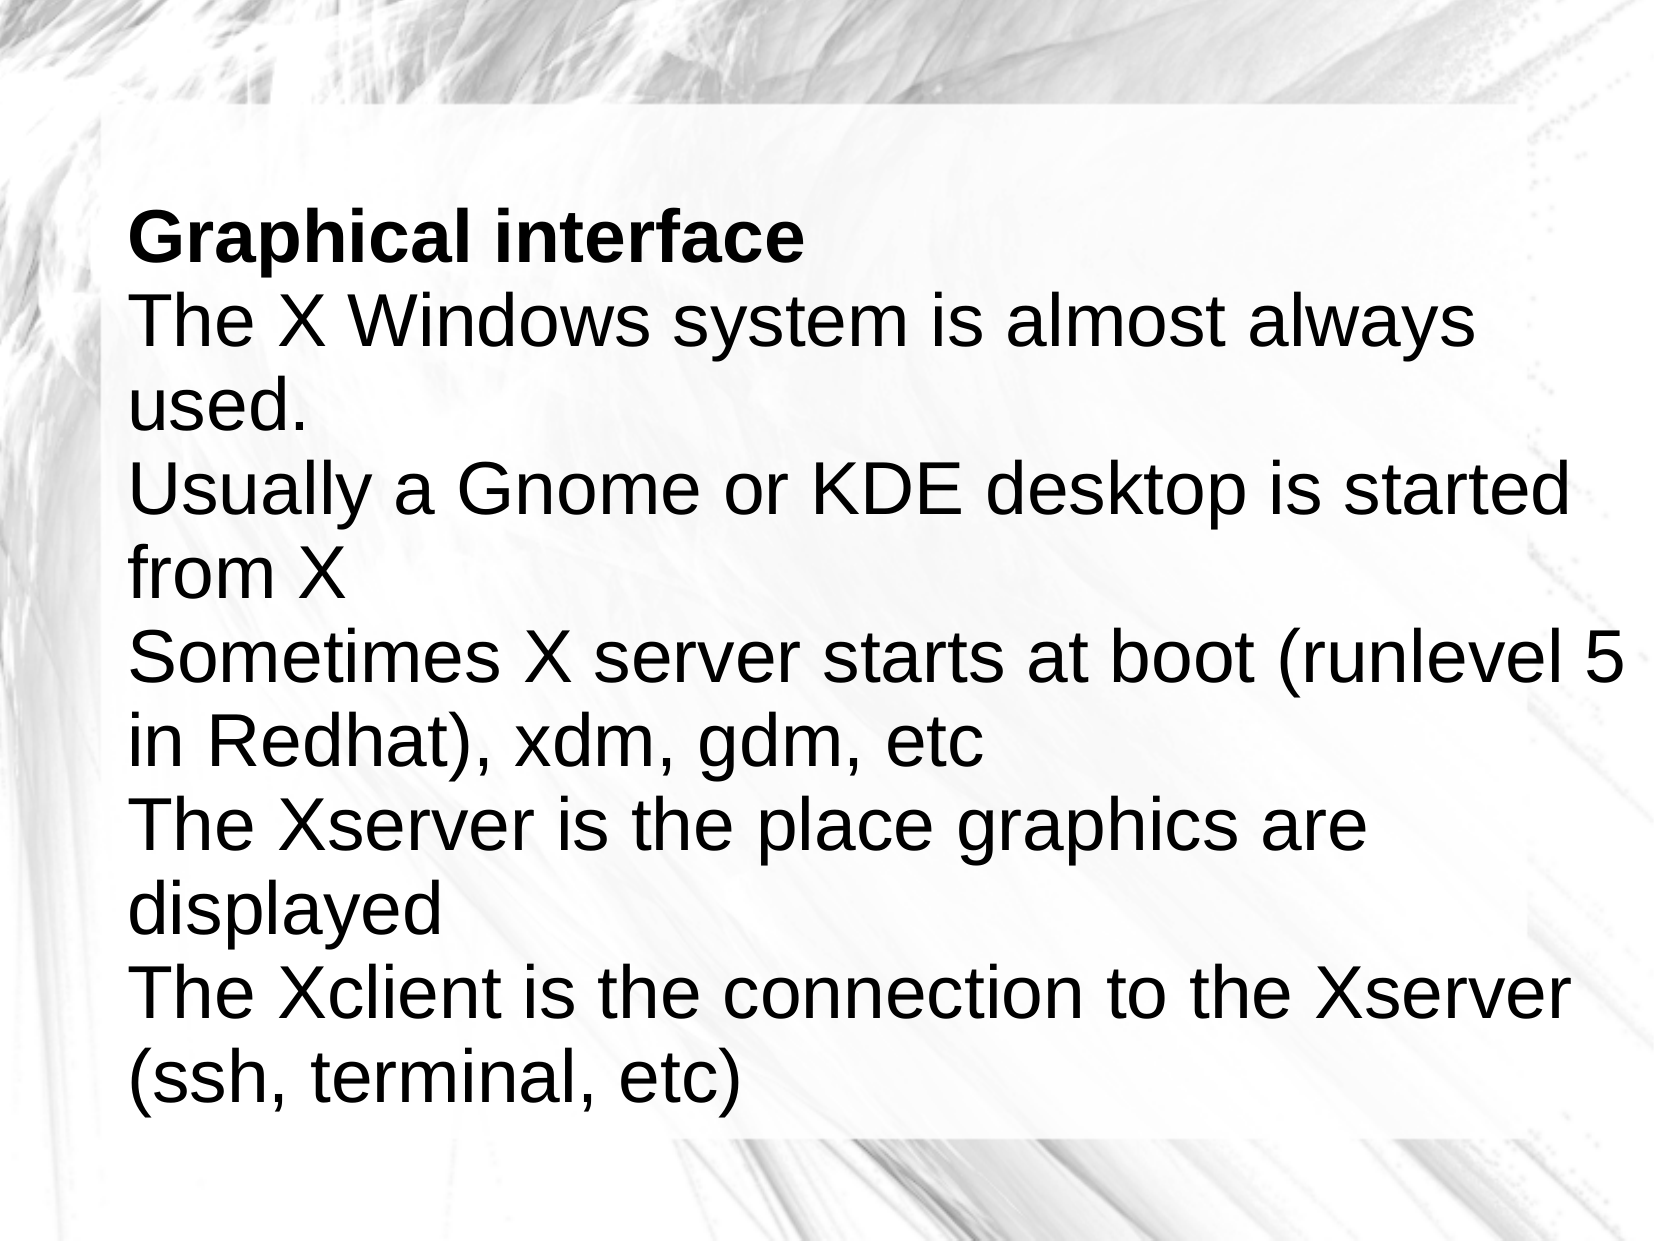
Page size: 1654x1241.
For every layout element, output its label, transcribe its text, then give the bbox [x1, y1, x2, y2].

picture [0, 0, 1654, 1241]
text_box Graphical interface The X Windows system is almost always used. Usually a Gnome or KDE desktop is started from X Sometimes X server starts at boot (runlevel 5 in Redhat), xdm, gdm, etc The Xserver is the place graphics are displayed The Xclient is the connection to the Xserver (ssh, terminal, etc) [112, 187, 1654, 1028]
